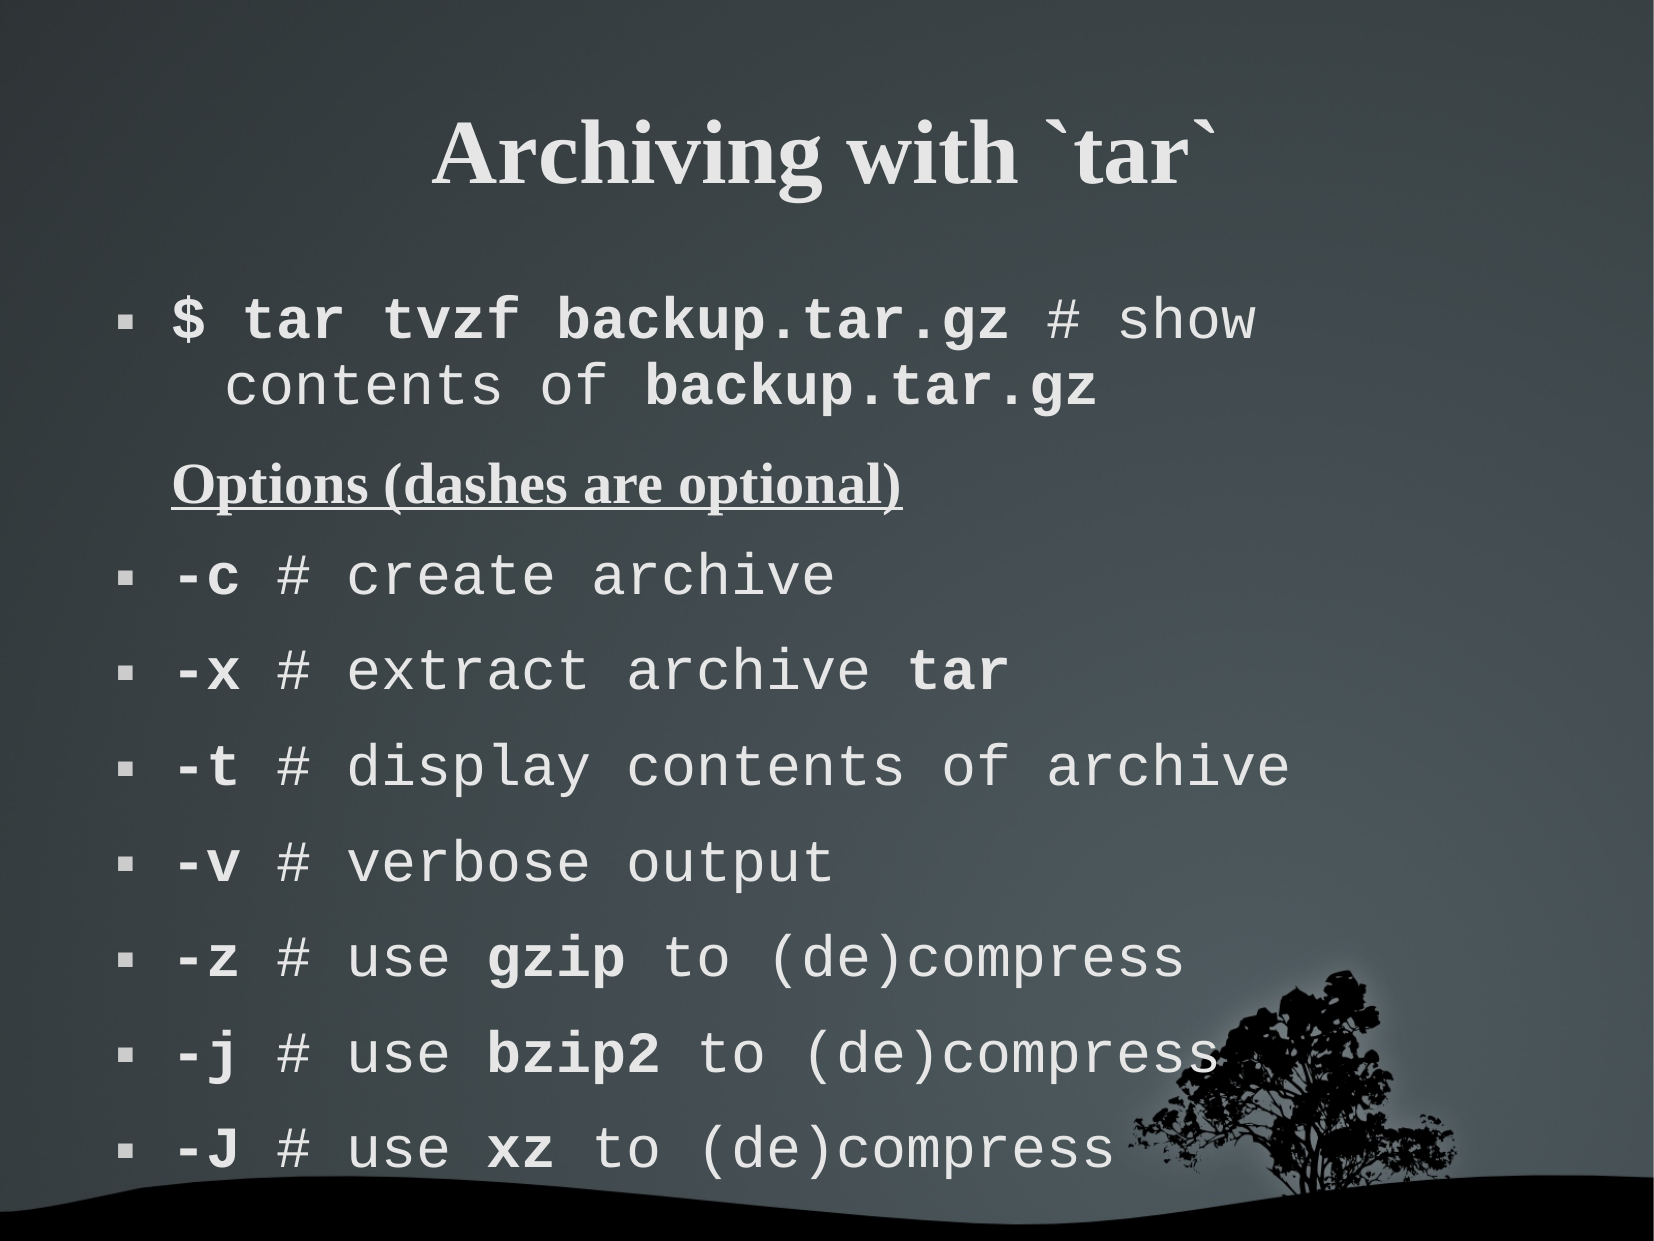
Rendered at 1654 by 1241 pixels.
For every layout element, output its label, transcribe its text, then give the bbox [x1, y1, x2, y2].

picture [0, 0, 1654, 1241]
title Archiving with `tar` [82, 49, 1571, 257]
list $ tar tvzf backup.tar.gz # show contents of backup.tar.gz Options (dashes are optional) -c # create archive -x # extract archive tar -t # display contents of archive -v # verbose output -z # use gzip to (de)compress -j # use bzip2 to (de)compress -J # use xz to (de)compress [82, 290, 1571, 1186]
